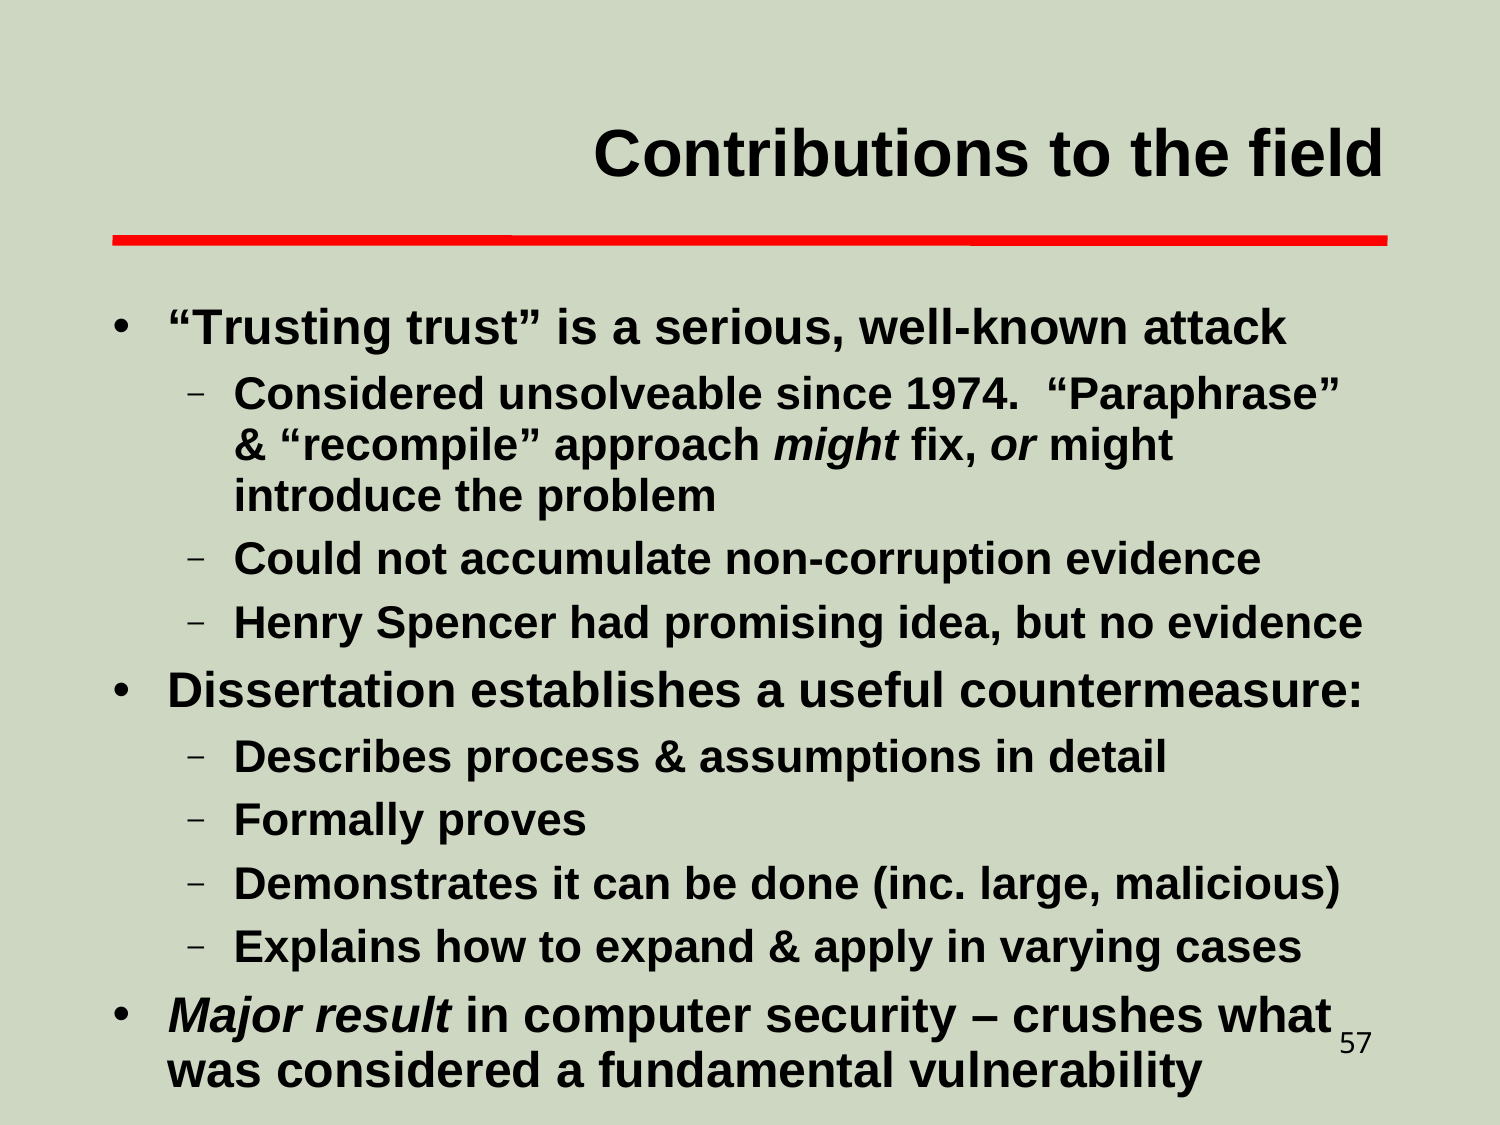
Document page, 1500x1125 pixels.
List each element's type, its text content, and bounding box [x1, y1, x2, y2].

title Contributions to the field [124, 93, 1387, 216]
list “Trusting trust” is a serious, well-known attack Considered unsolveable since 1974. “Paraphrase” & “recompile” approach might fix, or might introduce the problem Could not accumulate non-corruption evidence Henry Spencer had promising idea, but no evidence Dissertation establishes a useful countermeasure: Describes process & assumptions in detail Formally proves Demonstrates it can be done (inc. large, malicious) Explains how to expand & apply in varying cases Major result in computer security – crushes what was considered a fundamental vulnerability [112, 299, 1387, 1100]
